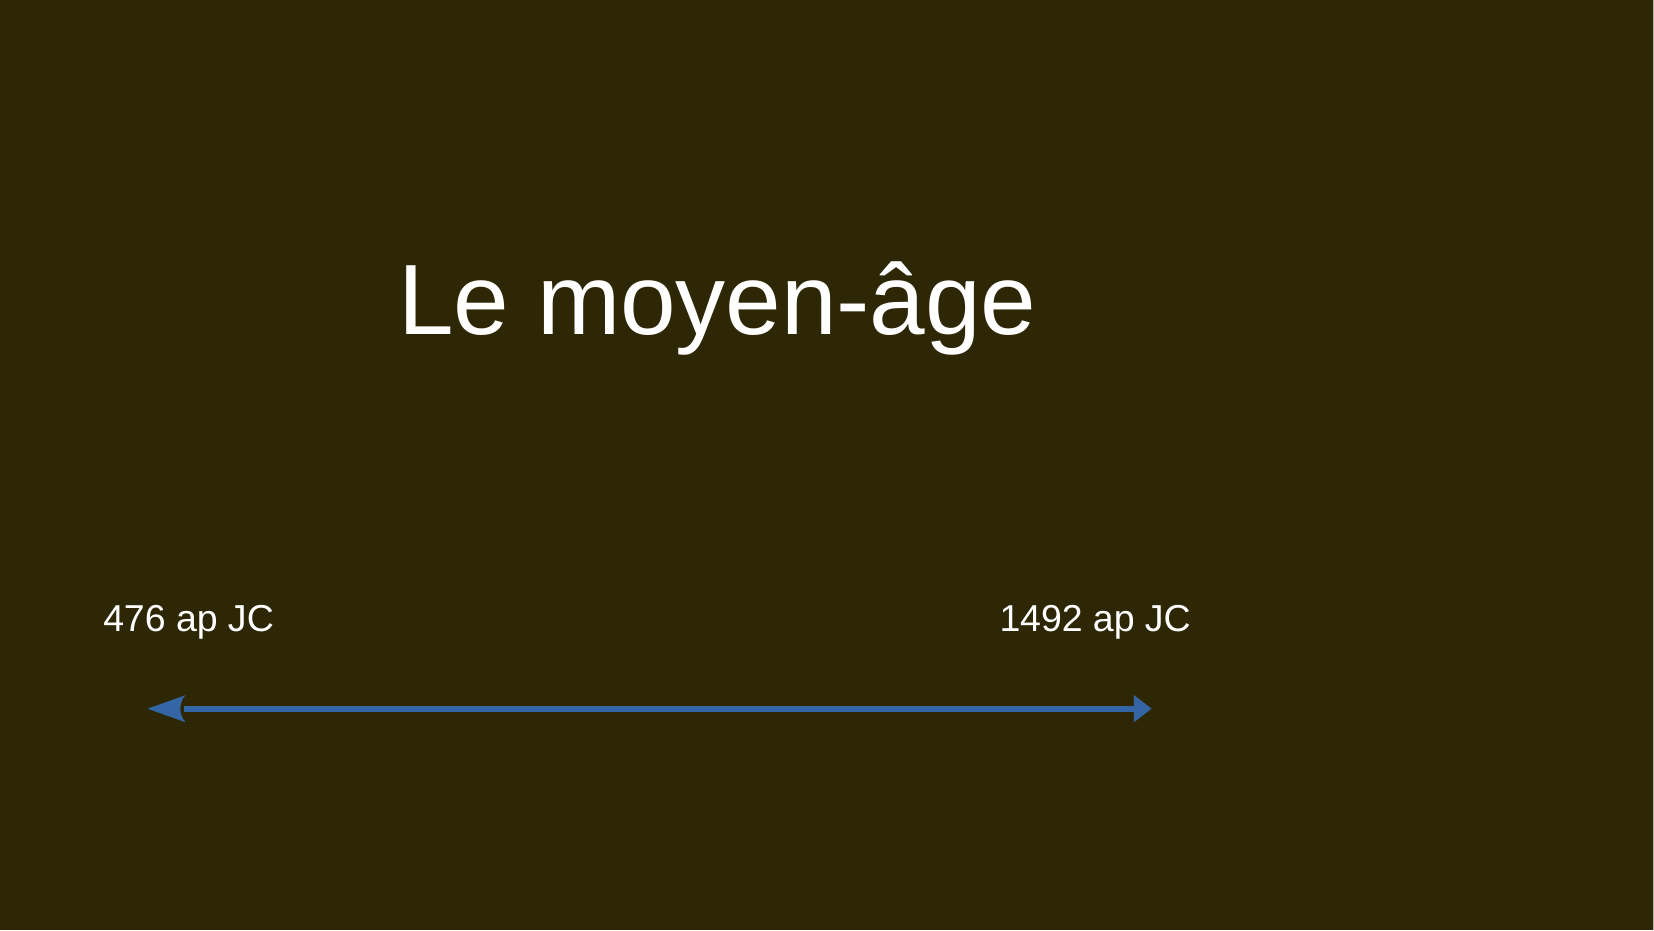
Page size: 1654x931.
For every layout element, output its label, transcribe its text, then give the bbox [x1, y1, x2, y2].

text_box 1492 ap JC [974, 590, 1270, 690]
text_box 476 ap JC [88, 590, 384, 690]
text_box Le moyen-âge [383, 236, 1123, 414]
